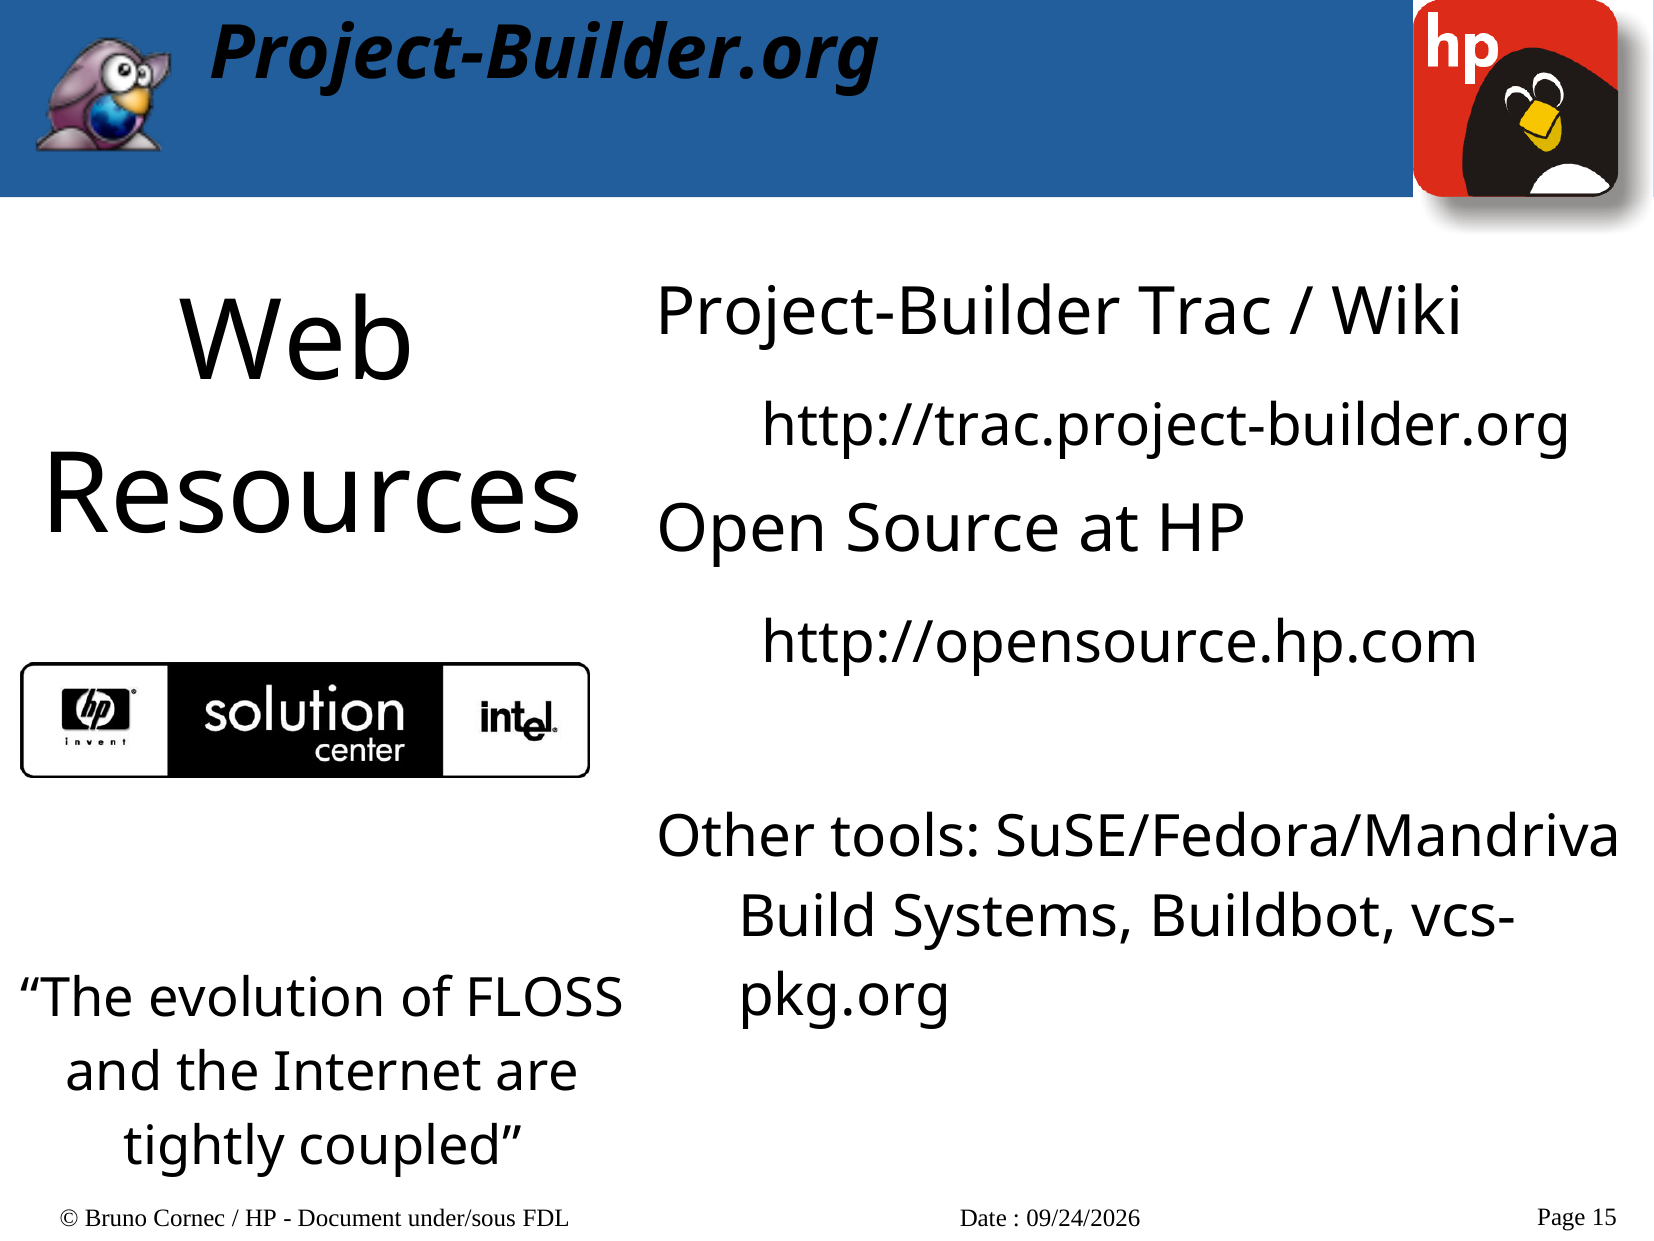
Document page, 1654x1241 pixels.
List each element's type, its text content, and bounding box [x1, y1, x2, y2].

picture [20, 662, 590, 778]
picture [1413, 0, 1654, 235]
picture [0, 0, 211, 199]
text_box Web Resources [40, 259, 595, 539]
list Project-Builder Trac / Wiki http://trac.project-builder.org Open Source at HP http://opensource.hp.com Other tools: SuSE/Fedora/Mandriva Build Systems, Buildbot, vcs-pkg.org [655, 263, 1654, 1184]
text_box “The evolution of FLOSS and the Internet are tightly coupled” [20, 958, 649, 1161]
